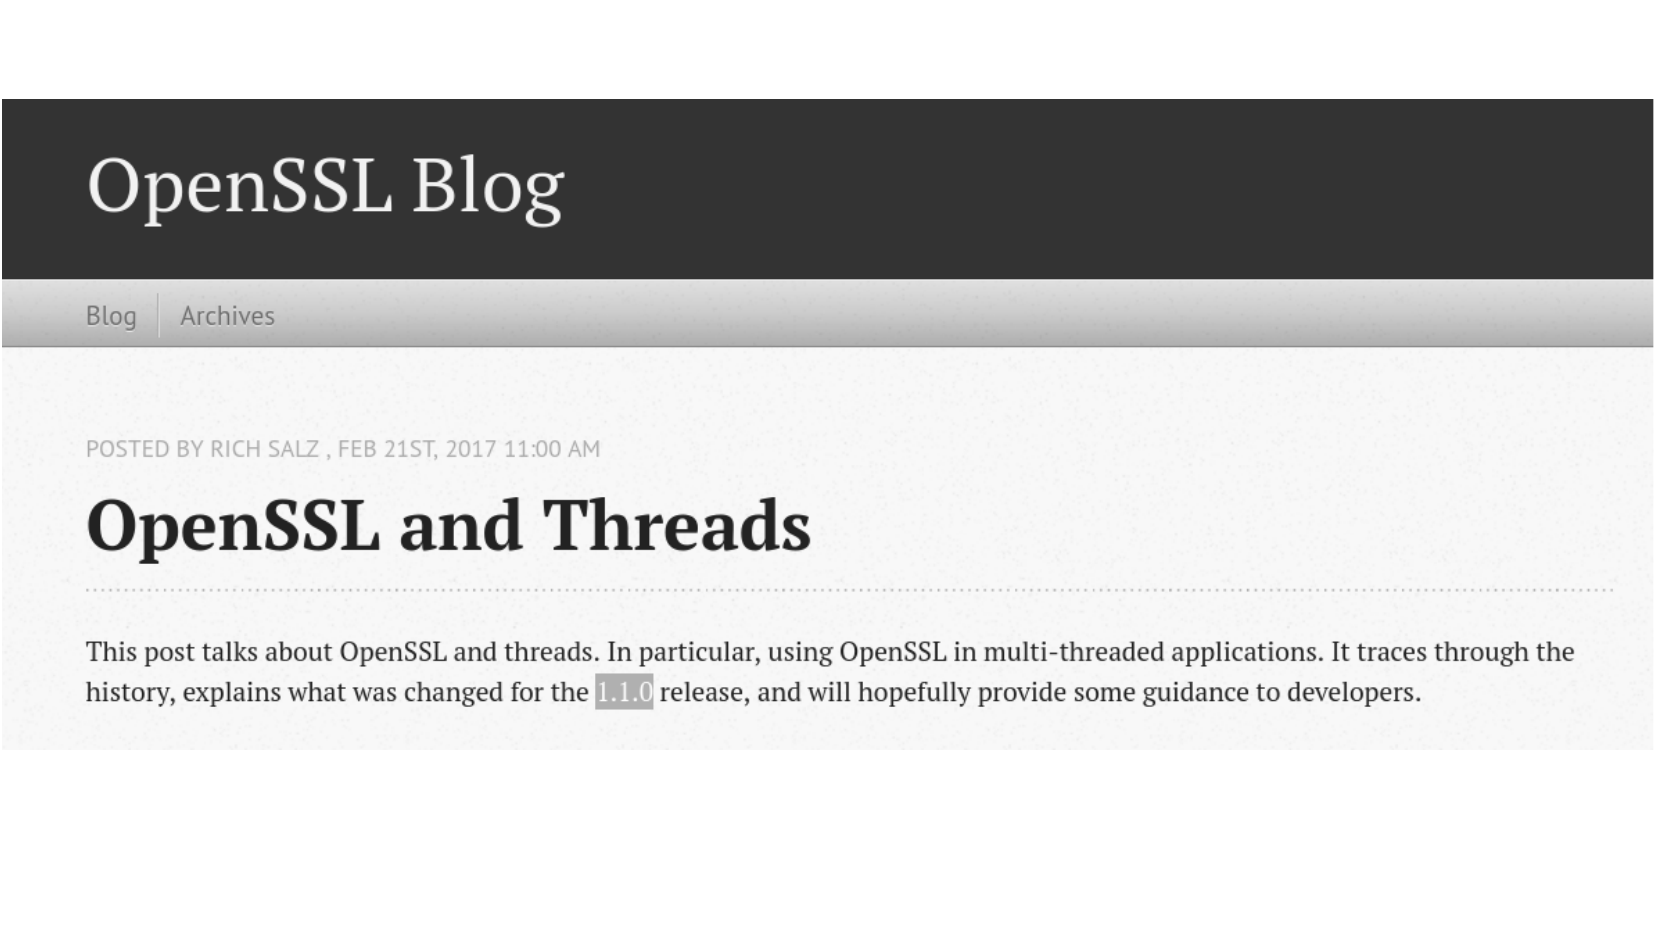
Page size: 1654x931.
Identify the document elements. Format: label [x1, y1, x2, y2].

picture [2, 99, 1654, 751]
